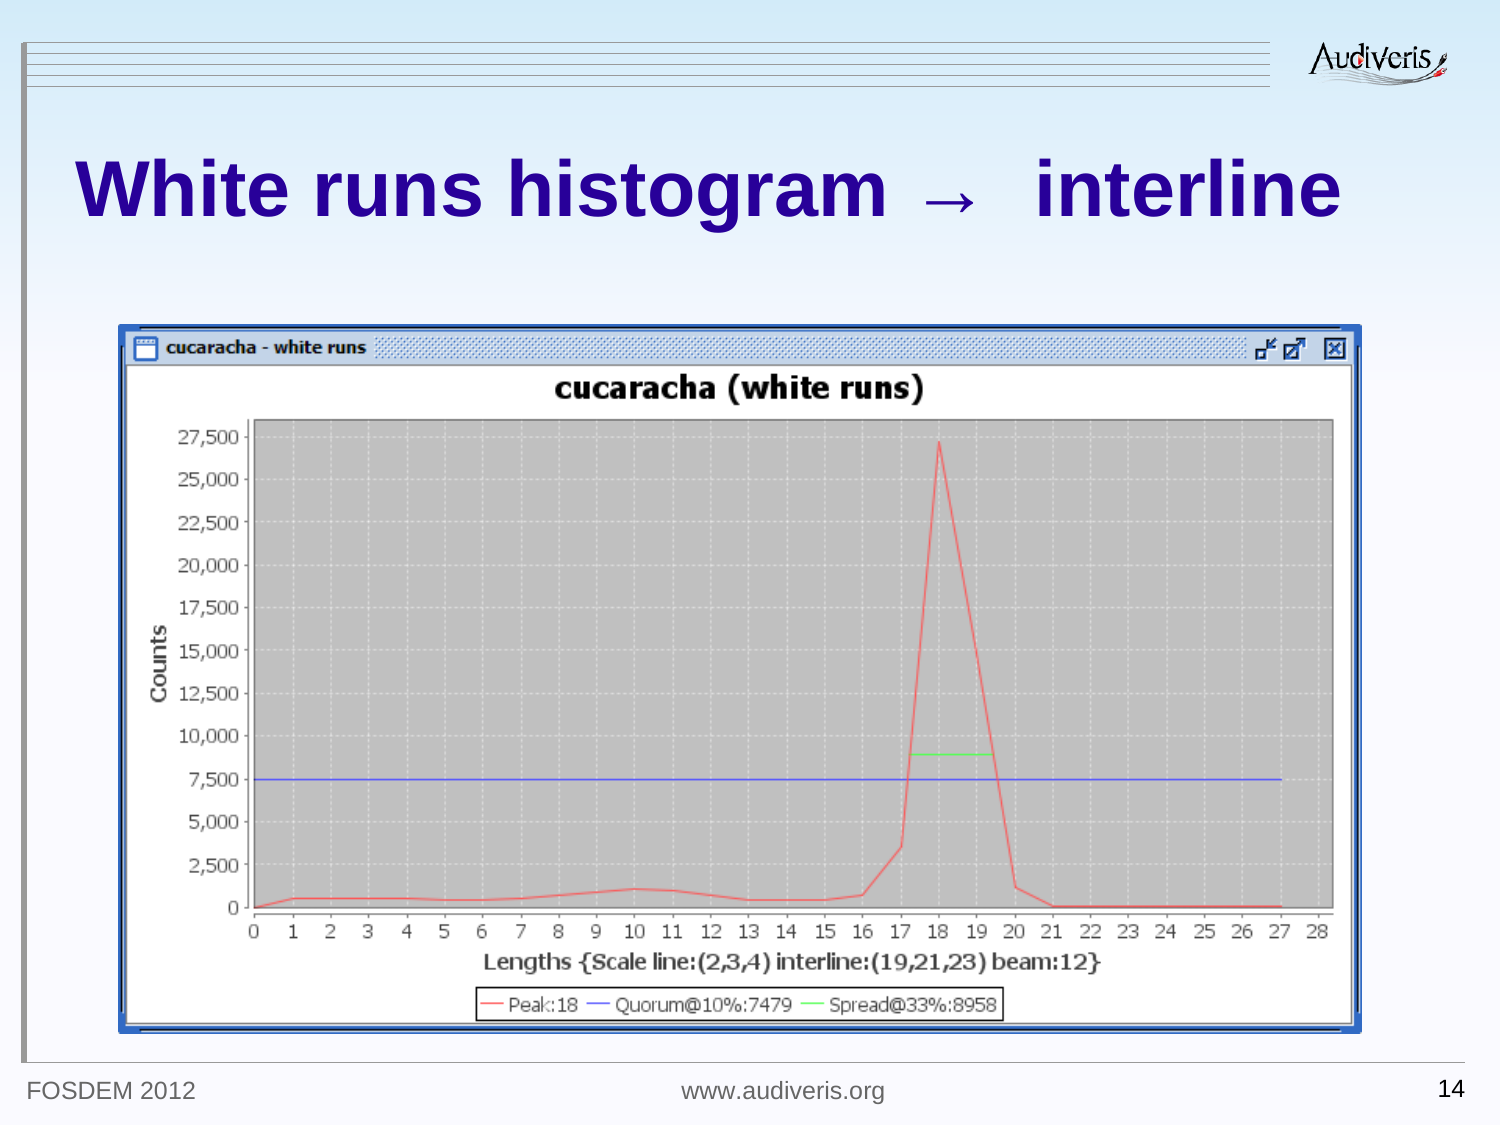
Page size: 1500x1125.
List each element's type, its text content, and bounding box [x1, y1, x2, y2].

picture [1306, 29, 1447, 89]
title White runs histogram → interline [75, 130, 1437, 264]
picture [118, 324, 1362, 1034]
